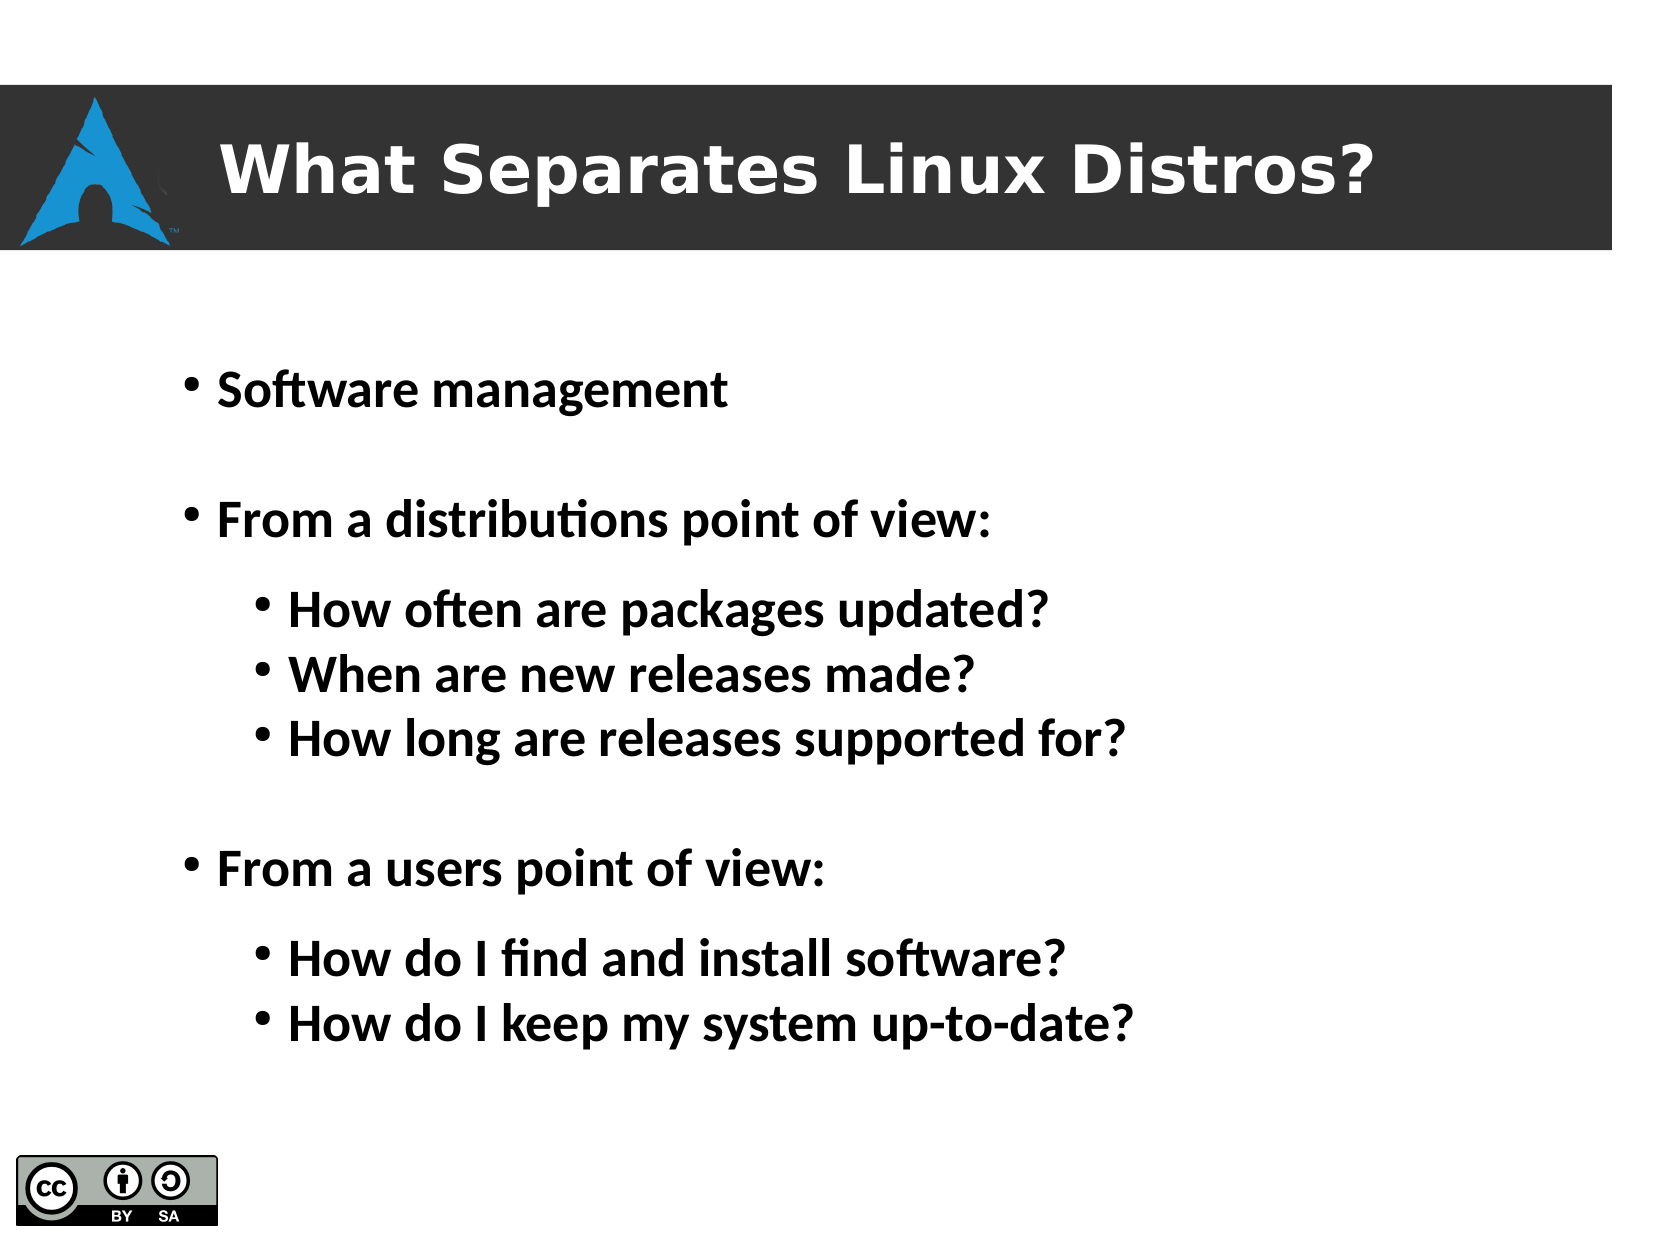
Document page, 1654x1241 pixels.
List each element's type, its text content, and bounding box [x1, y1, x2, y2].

picture [0, 81, 188, 260]
text_box Software management From a distributions point of view: How often are packages updated? When are new releases made? How long are releases supported for? From a users point of view: How do I find and install software? How do I keep my system up-to-date? [167, 345, 1612, 1134]
text_box What Separates Linux Distros? [188, 84, 1612, 250]
picture [16, 1155, 218, 1227]
